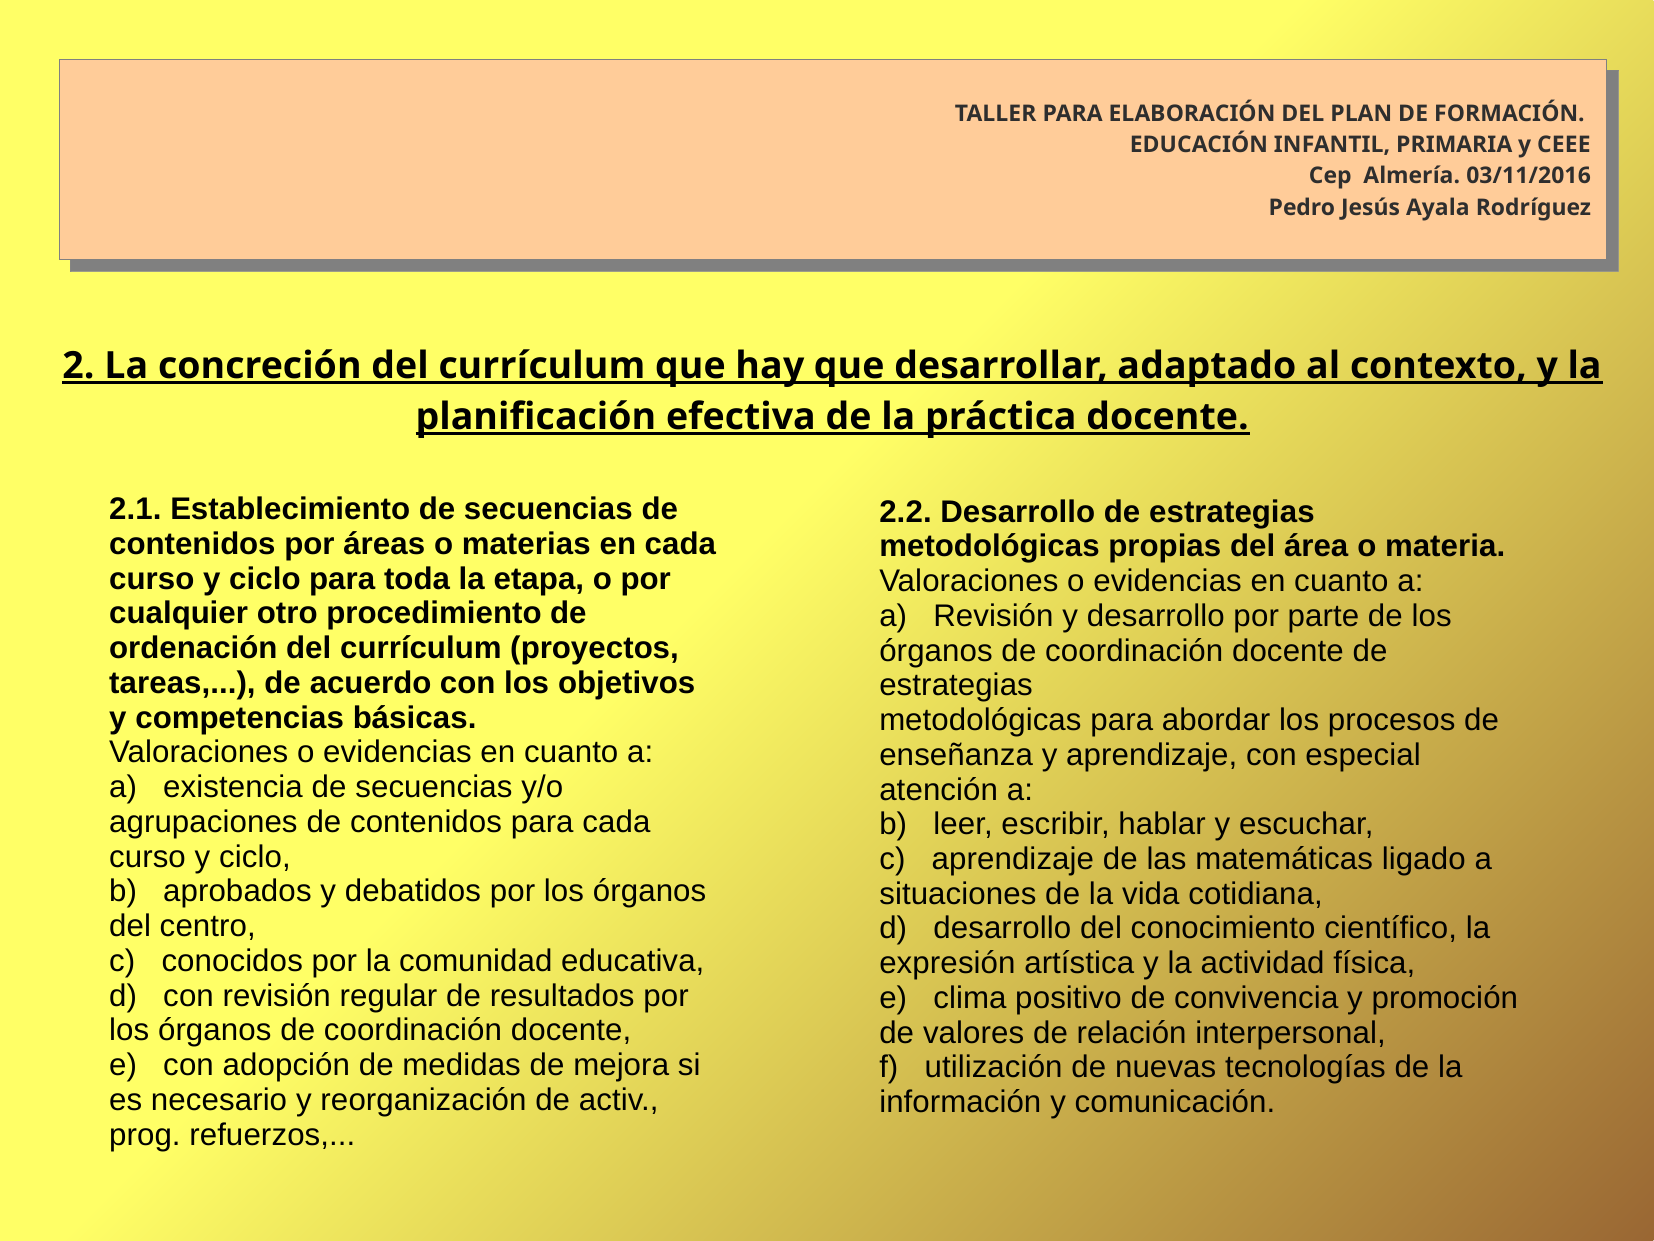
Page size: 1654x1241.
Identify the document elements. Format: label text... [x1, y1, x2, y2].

text_box 2.1. Establecimiento de secuencias de contenidos por áreas o materias en cada curso y ciclo para toda la etapa, o por cualquier otro procedimiento de ordenación del currículum (proyectos, tareas,...), de acuerdo con los objetivos y competencias básicas. Valoraciones o evidencias en cuanto a: a) existencia de secuencias y/o agrupaciones de contenidos para cada curso y ciclo, b) aprobados y debatidos por los órganos del centro, c) conocidos por la comunidad educativa, d) con revisión regular de resultados por los órganos de coordinación docente, e) con adopción de medidas de mejora si es necesario y reorganización de activ., prog. refuerzos,... [94, 484, 733, 1194]
text_box 2. La concreción del currículum que hay que desarrollar, adaptado al contexto, y la planificación efectiva de la práctica docente. [47, 330, 1619, 437]
text_box 2.2. Desarrollo de estrategias metodológicas propias del área o materia. Valoraciones o evidencias en cuanto a: a) Revisión y desarrollo por parte de los órganos de coordinación docente de estrategias metodológicas para abordar los procesos de enseñanza y aprendizaje, con especial atención a: b) leer, escribir, hablar y escuchar, c) aprendizaje de las matemáticas ligado a situaciones de la vida cotidiana, d) desarrollo del conocimiento científico, la expresión artística y la actividad física, e) clima positivo de convivencia y promoción de valores de relación interpersonal, f) utilización de nuevas tecnologías de la información y comunicación. [864, 486, 1550, 1162]
text_box TALLER PARA ELABORACIÓN DEL PLAN DE FORMACIÓN. EDUCACIÓN INFANTIL, PRIMARIA y CEEE Cep Almería. 03/11/2016 Pedro Jesús Ayala Rodríguez [59, 59, 1607, 260]
